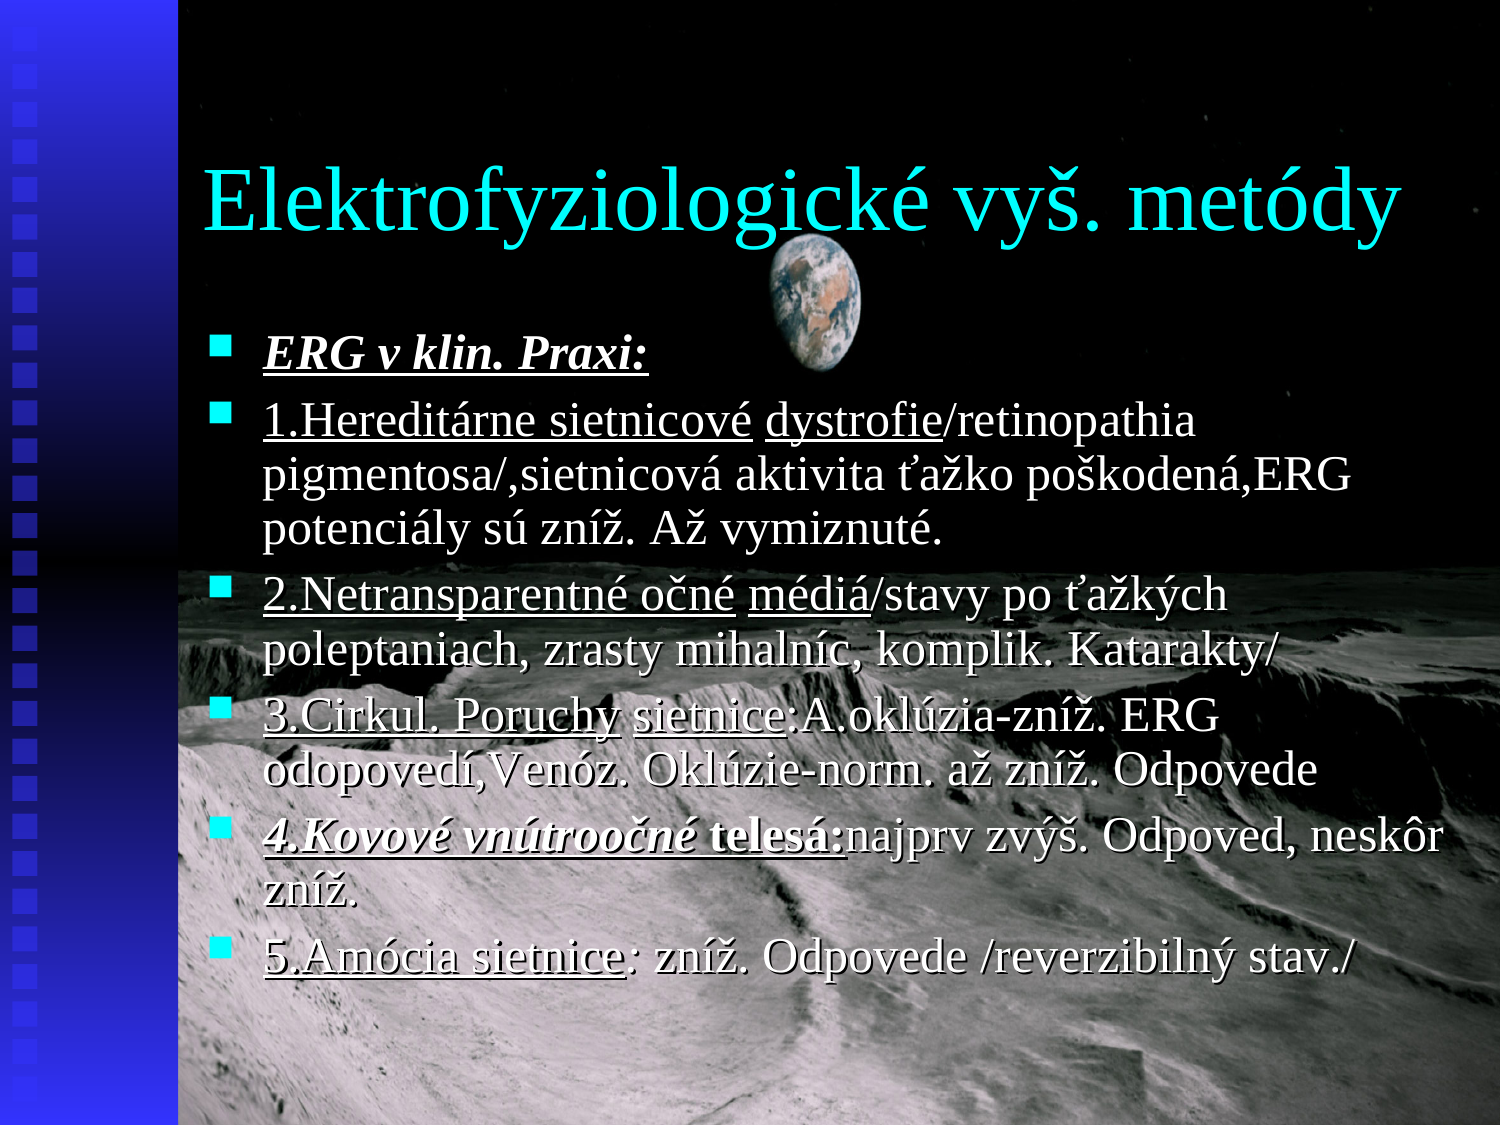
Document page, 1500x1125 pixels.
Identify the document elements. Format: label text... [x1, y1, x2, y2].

list ERG v klin. Praxi: 1.Hereditárne sietnicové dystrofie/retinopathia pigmentosa/,sietnicová aktivita ťažko poškodená,ERG potenciály sú zníž. Až vymiznuté. 2.Netransparentné očné médiá/stavy po ťažkých poleptaniach, zrasty mihalníc, komplik. Katarakty/ 3.Cirkul. Poruchy sietnice:A.oklúzia-zníž. ERG odopovedí,Venóz. Oklúzie-norm. až zníž. Odpovede 4.Kovové vnútroočné telesá:najprv zvýš. Odpoved, neskôr zníž. 5.Amócia sietnice: zníž. Odpovede /reverzibilný stav./ [191, 319, 1467, 995]
title Elektrofyziologické vyš. metódy [187, 99, 1463, 288]
picture [0, 0, 1500, 1125]
